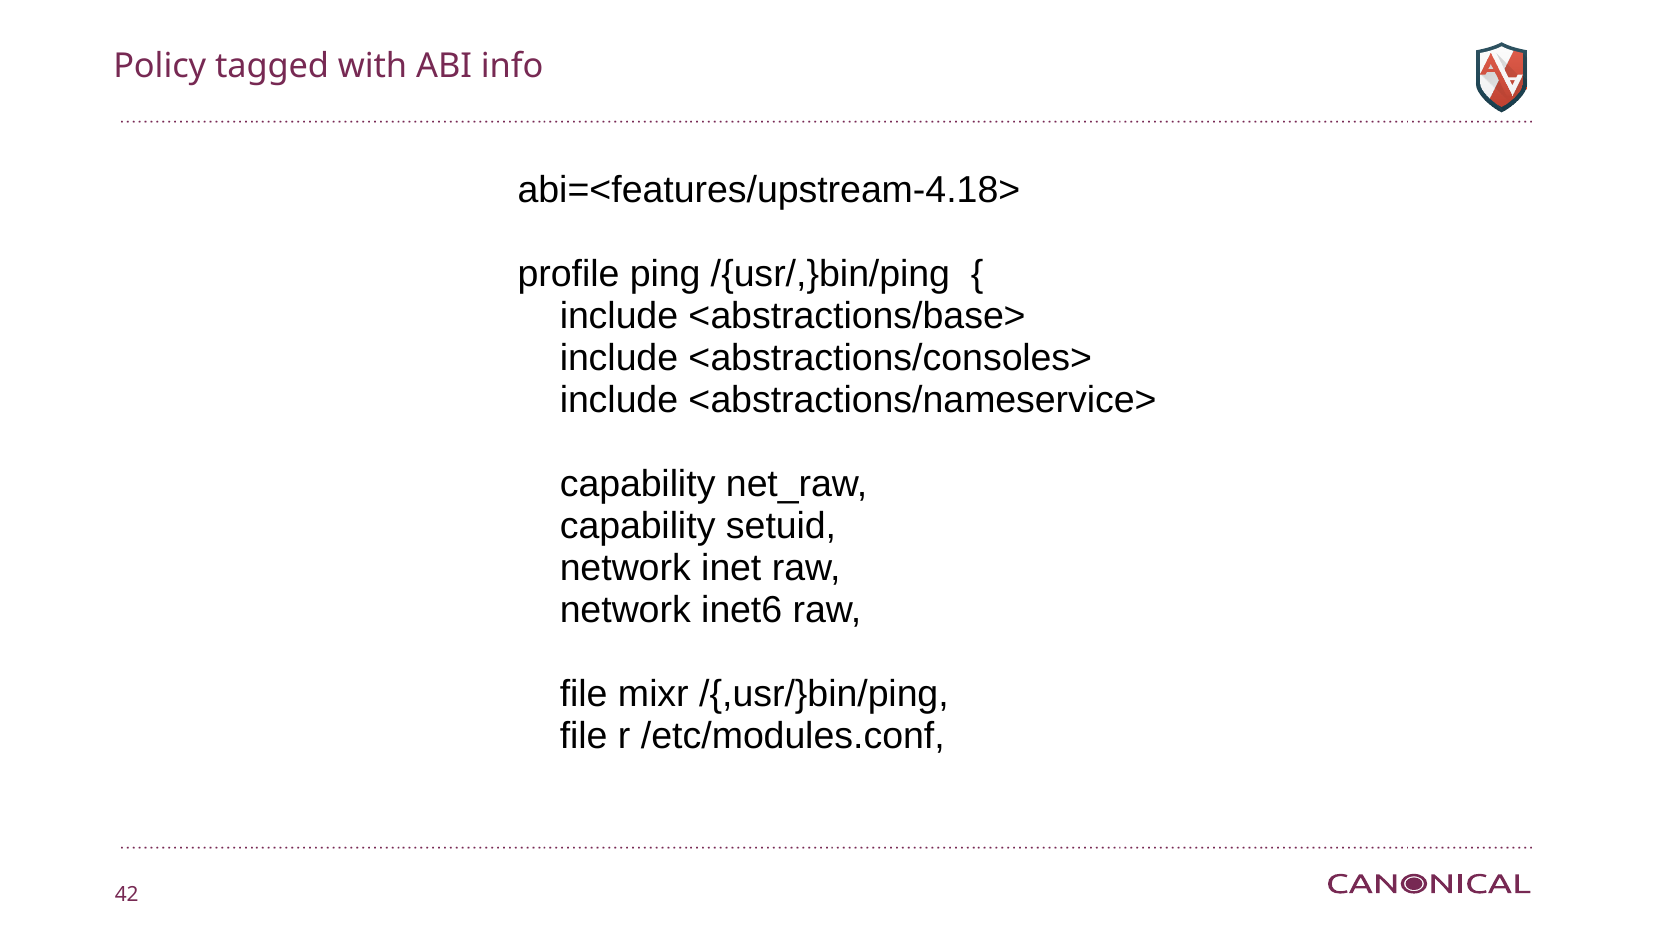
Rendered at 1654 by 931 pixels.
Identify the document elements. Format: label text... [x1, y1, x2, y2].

title Policy tagged with ABI info [113, 48, 1382, 81]
picture [111, 33, 1546, 124]
text_box abi=<features/upstream-4.18> profile ping /{usr/,}bin/ping { include <abstractions/base> include <abstractions/consoles> include <abstractions/nameservice> capability net_raw, capability setuid, network inet raw, network inet6 raw, file mixr /{,usr/}bin/ping, file r /etc/modules.conf, [502, 161, 1172, 848]
picture [111, 845, 1533, 851]
